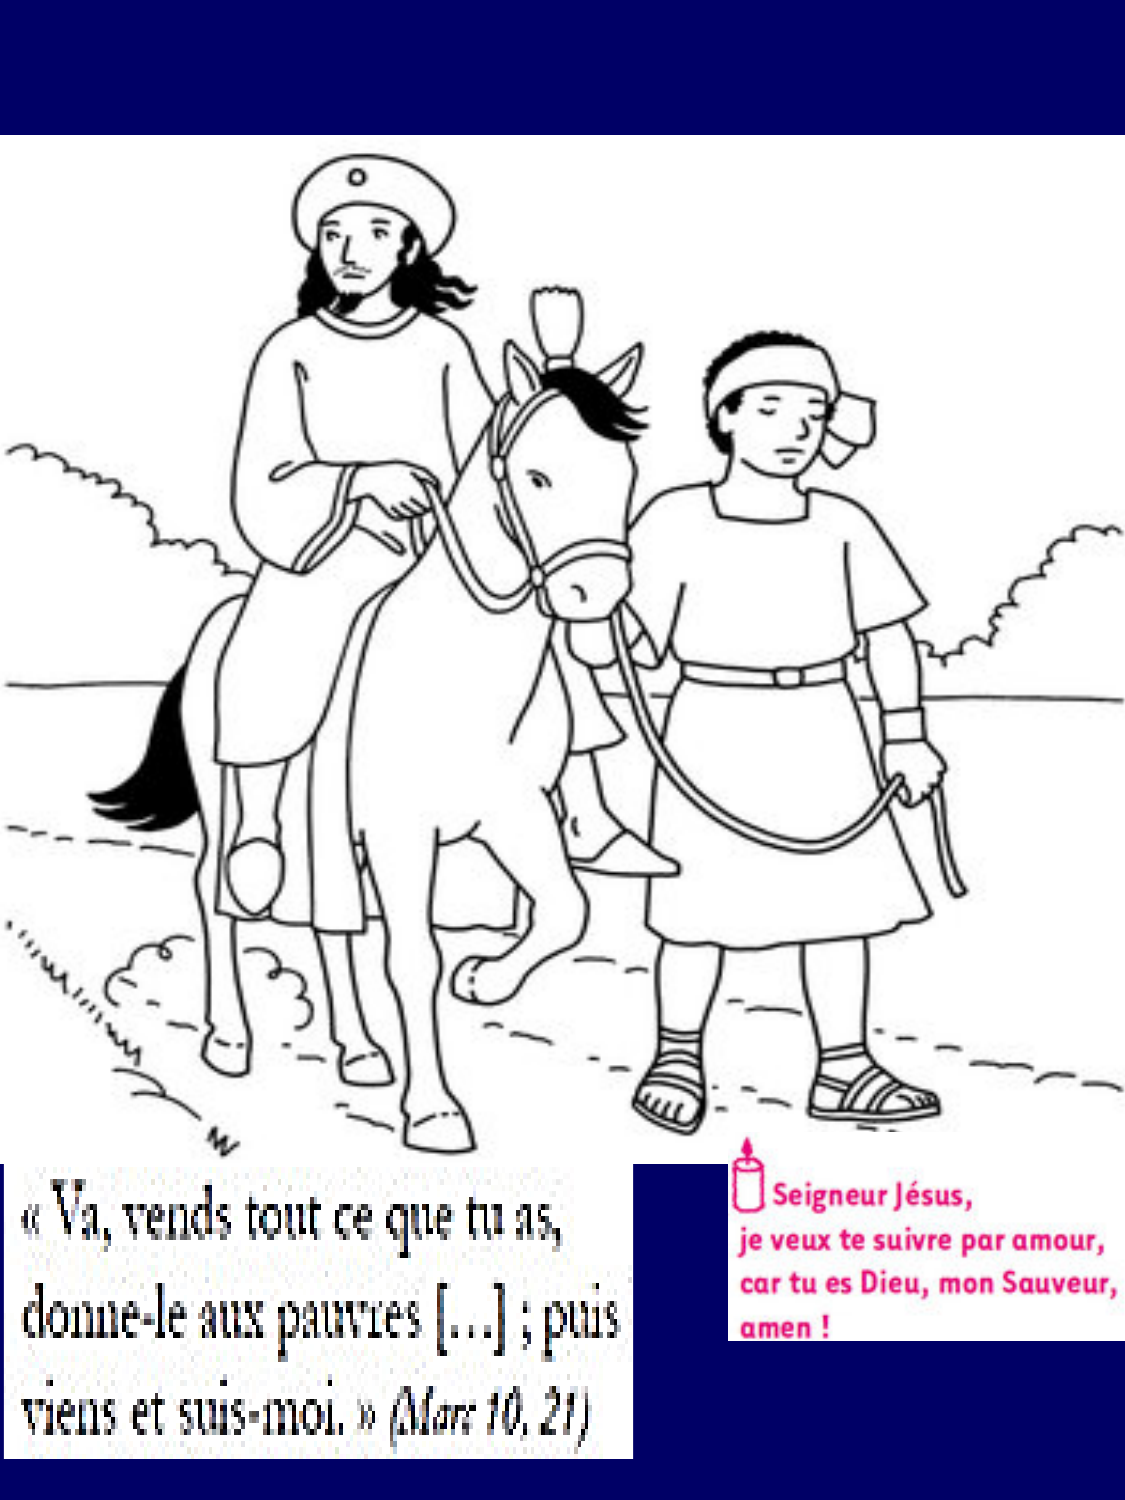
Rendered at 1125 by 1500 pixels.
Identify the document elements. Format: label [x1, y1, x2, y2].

picture [0, 135, 1125, 1459]
